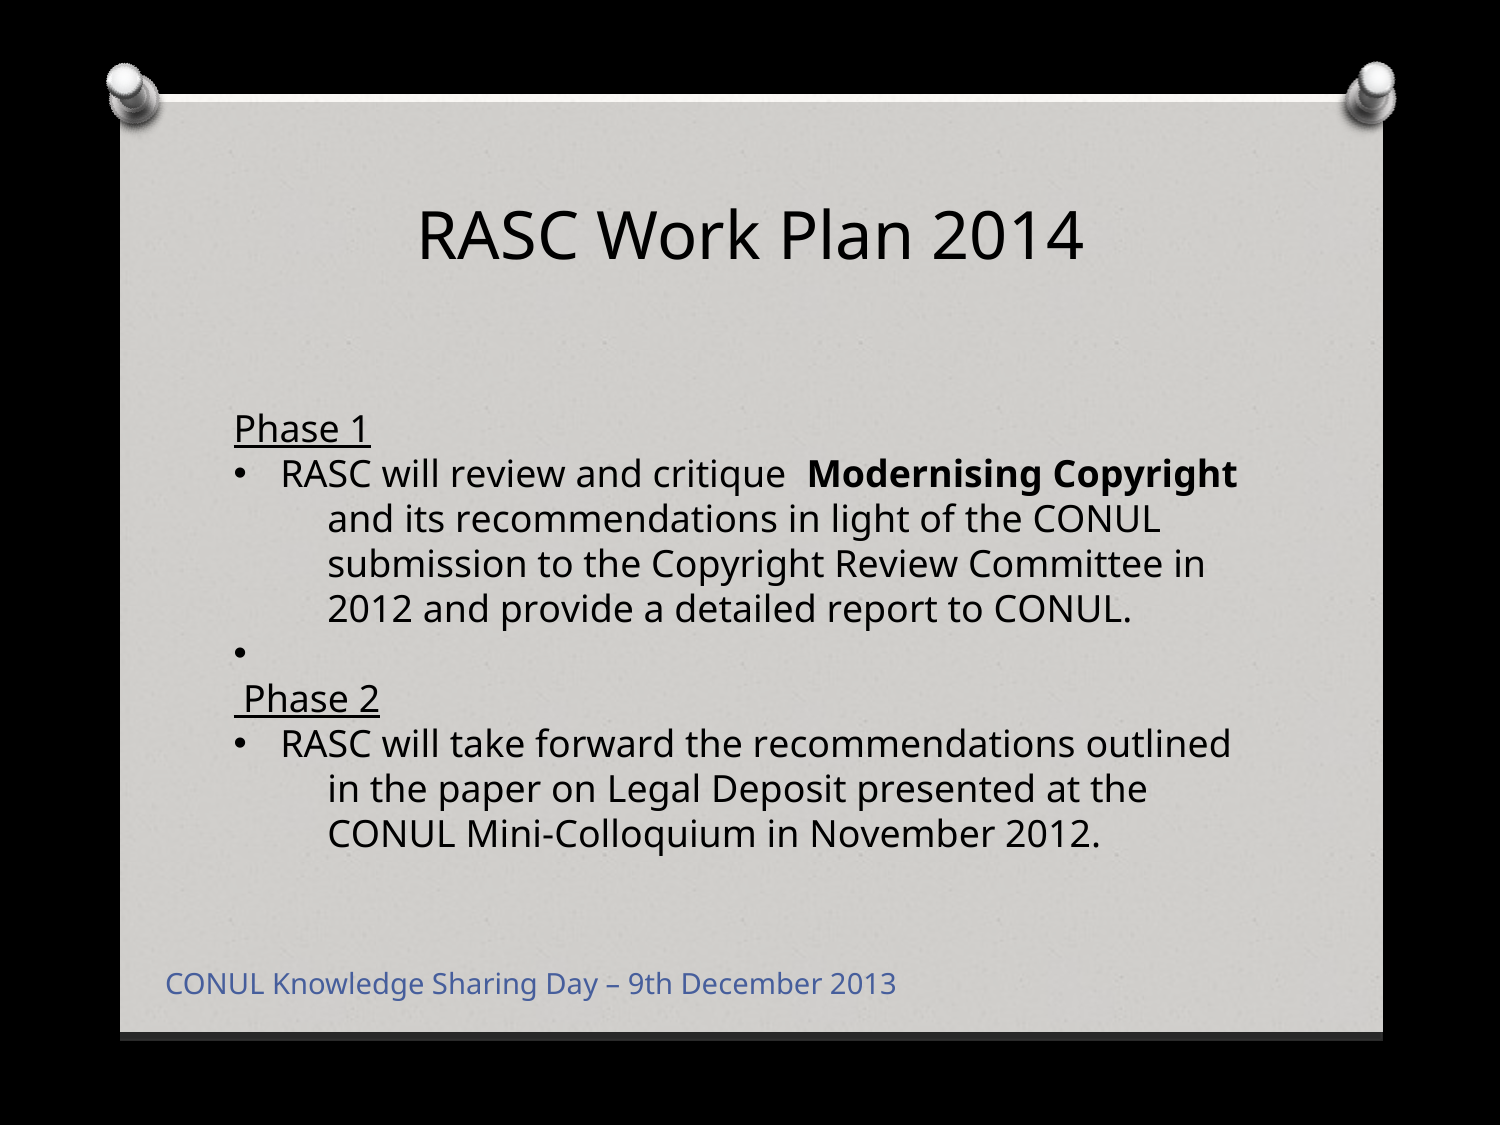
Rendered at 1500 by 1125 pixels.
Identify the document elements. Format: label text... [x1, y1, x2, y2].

text_box CONUL Knowledge Sharing Day – 9th December 2013 [150, 952, 1059, 1013]
title RASC Work Plan 2014 [179, 134, 1323, 332]
text_box Phase 1 RASC will review and critique Modernising Copyright and its recommendations in light of the CONUL submission to the Copyright Review Committee in 2012 and provide a detailed report to CONUL. Phase 2 RASC will take forward the recommendations outlined in the paper on Legal Deposit presented at the CONUL Mini-Colloquium in November 2012. [218, 397, 1282, 862]
